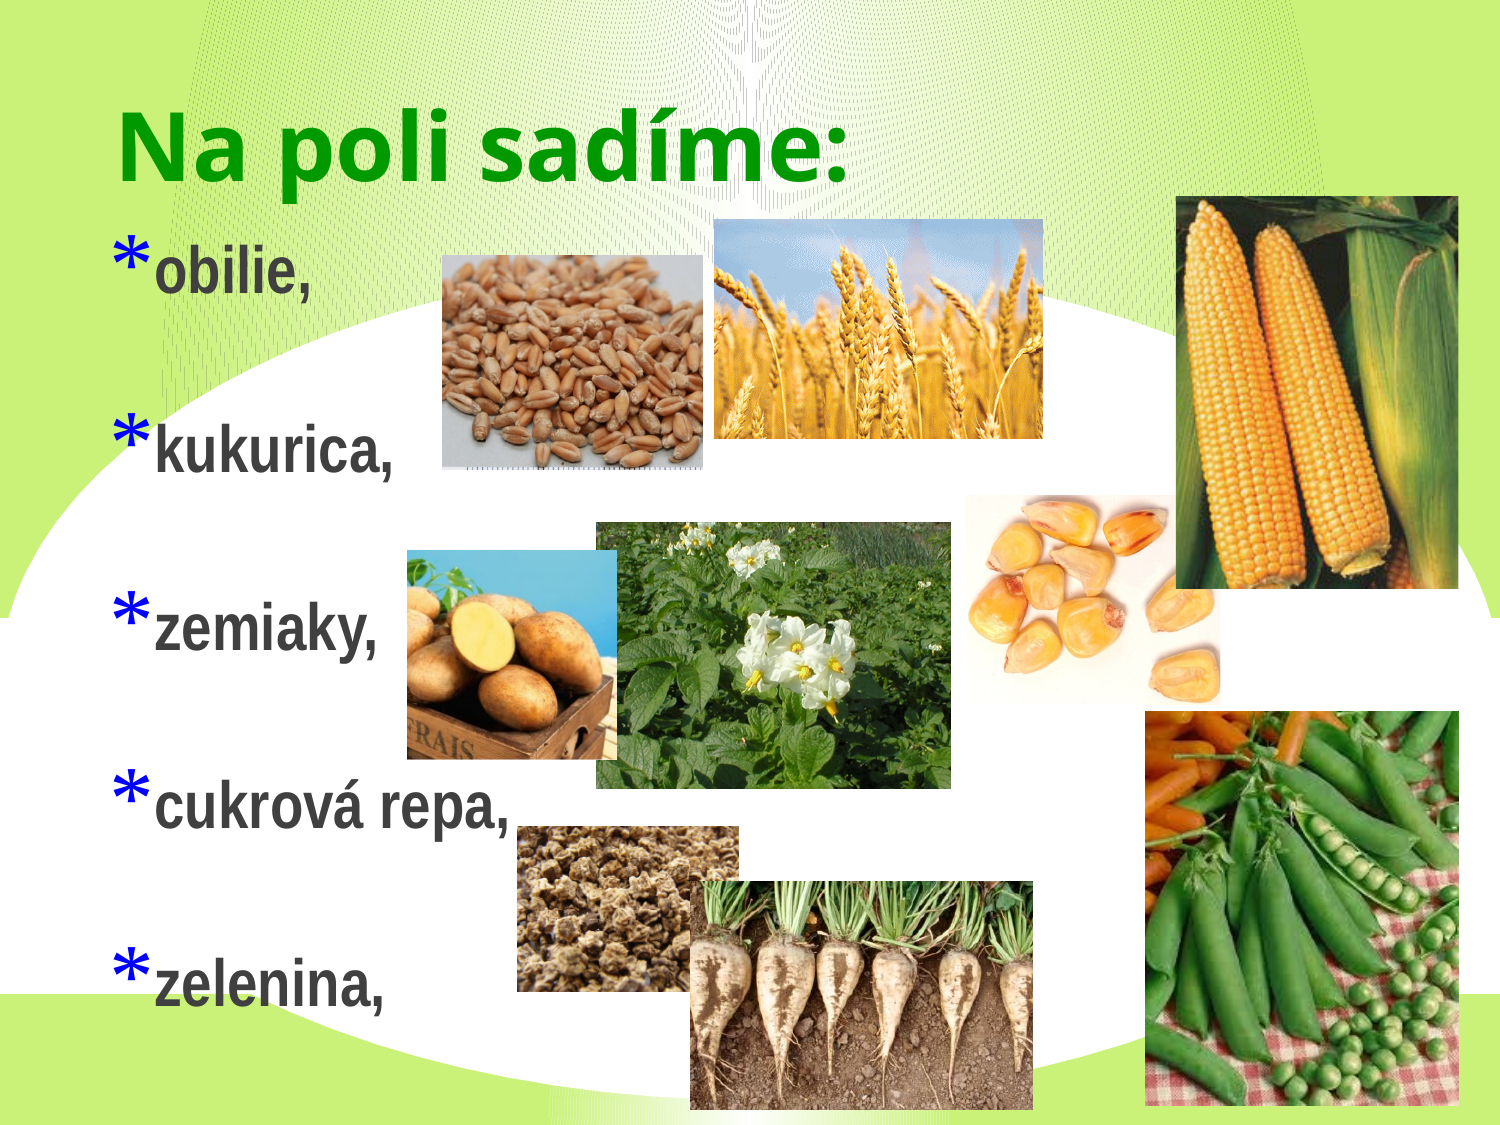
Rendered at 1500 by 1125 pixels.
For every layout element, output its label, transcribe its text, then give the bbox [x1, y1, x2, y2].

picture [442, 255, 703, 470]
picture [621, 522, 951, 789]
picture [1145, 711, 1459, 1106]
picture [517, 826, 1033, 1110]
title Na poli sadíme: [100, 78, 1353, 266]
list obilie, kukurica, zemiaky, cukrová repa, zelenina, [88, 219, 621, 1071]
picture [714, 219, 1043, 439]
picture [407, 550, 617, 761]
picture [965, 196, 1459, 705]
